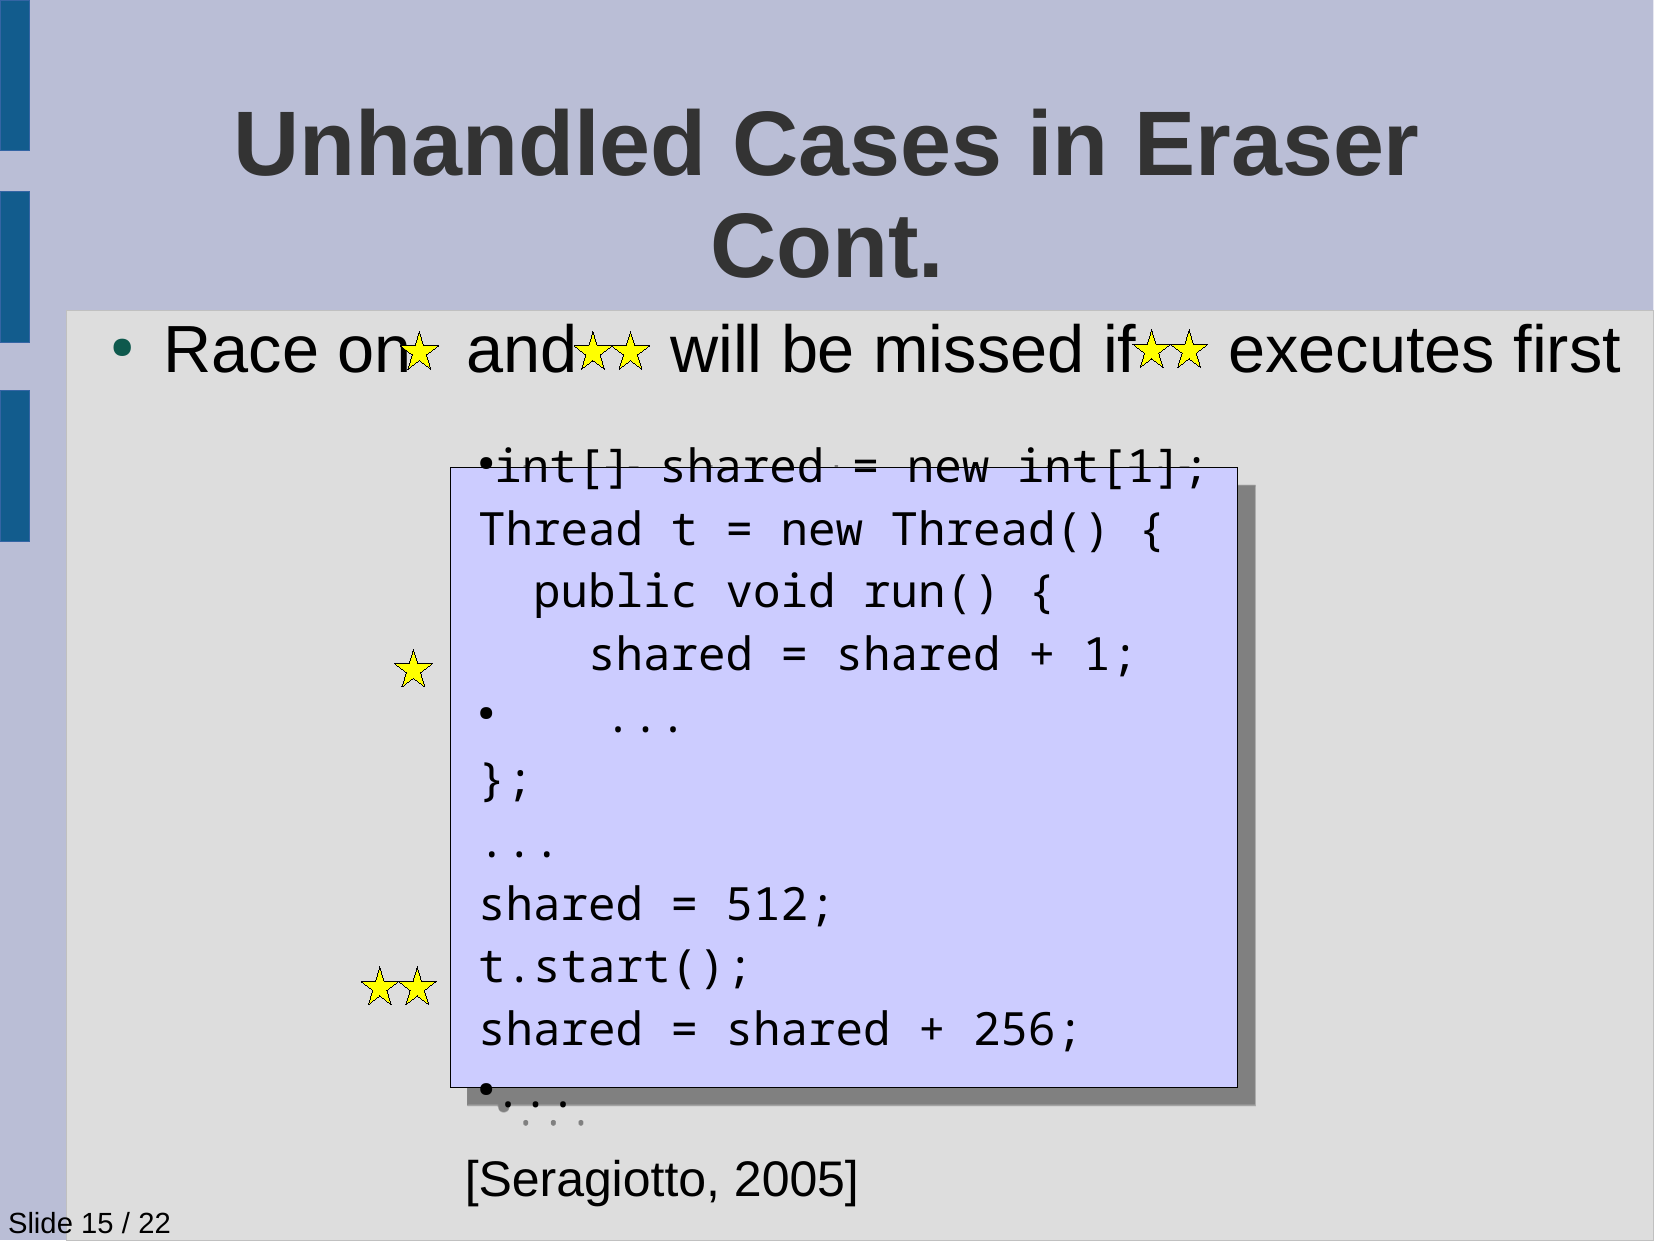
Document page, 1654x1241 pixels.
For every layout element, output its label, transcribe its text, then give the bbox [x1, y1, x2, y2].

text_box [1132, 329, 1208, 368]
text_box [400, 331, 439, 370]
text_box [361, 966, 437, 1005]
text_box [394, 649, 433, 687]
text_box [574, 331, 650, 370]
text_box int[] shared = new int[1]; Thread t = new Thread() { public void run() { shared = shared + 1; ... }; ... shared = 512; t.start(); shared = shared + 256; ... [450, 467, 1238, 1088]
